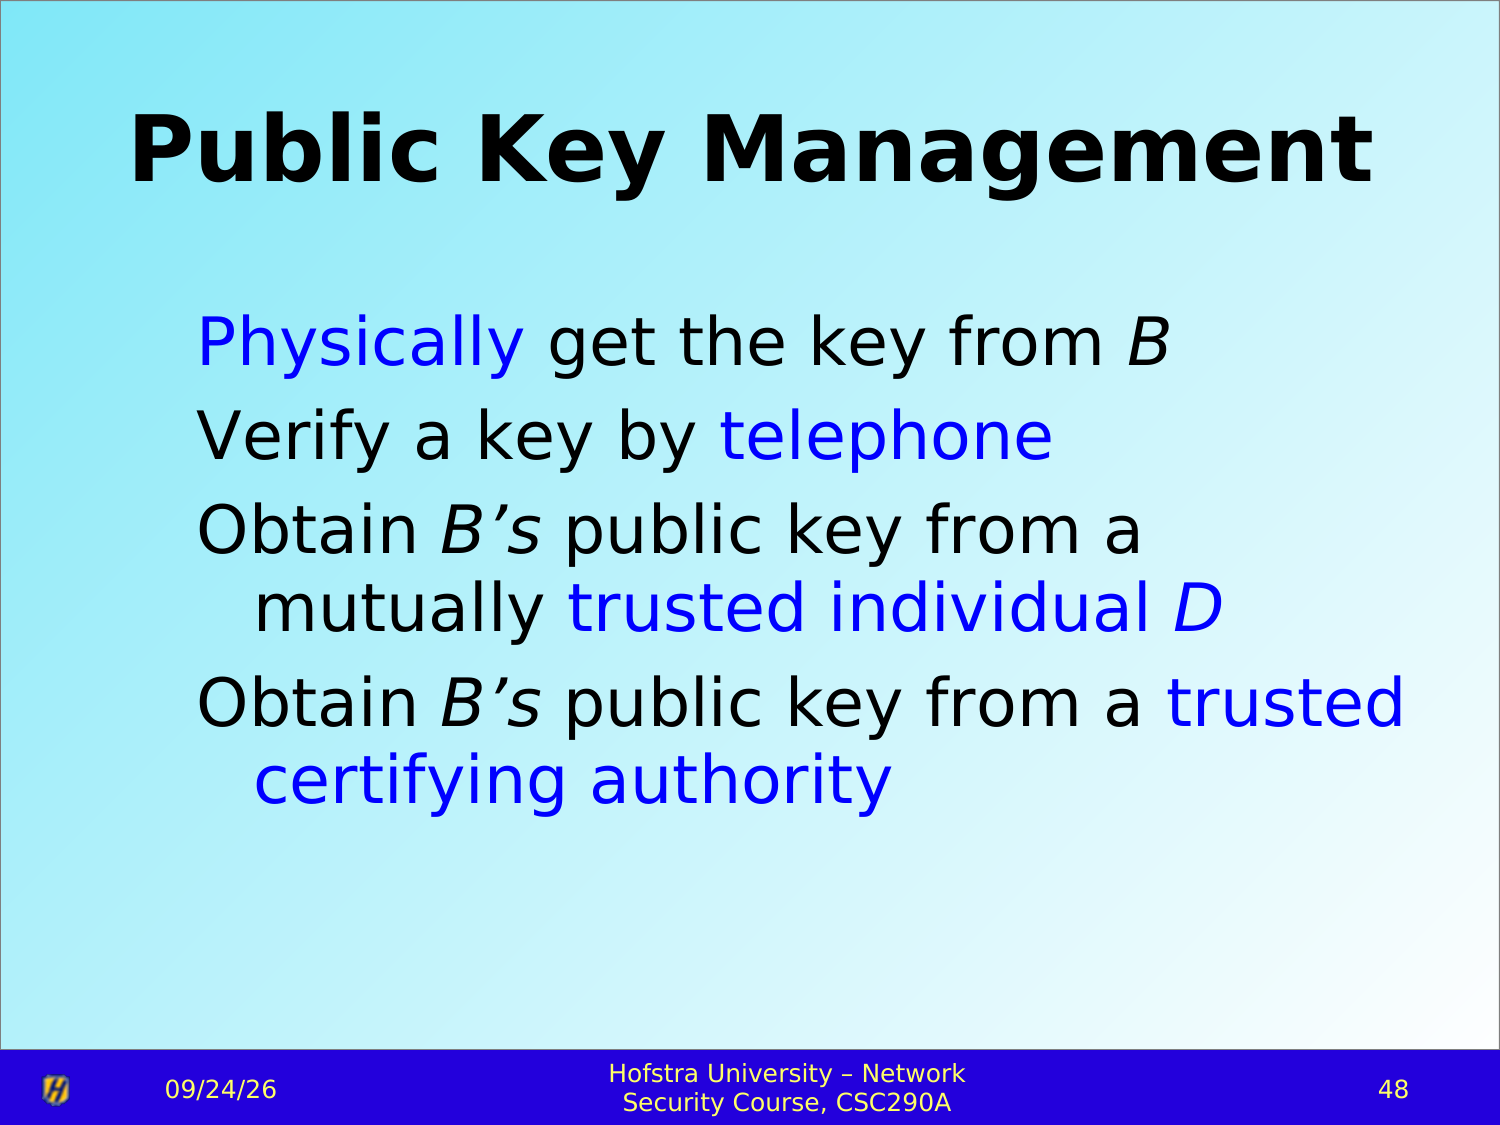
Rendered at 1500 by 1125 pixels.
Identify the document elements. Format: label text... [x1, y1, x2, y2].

title Public Key Management [112, 85, 1391, 212]
picture [37, 1072, 76, 1110]
list Physically get the key from B Verify a key by telephone Obtain B’s public key from a mutually trusted individual D Obtain B’s public key from a trusted certifying authority [182, 295, 1458, 971]
